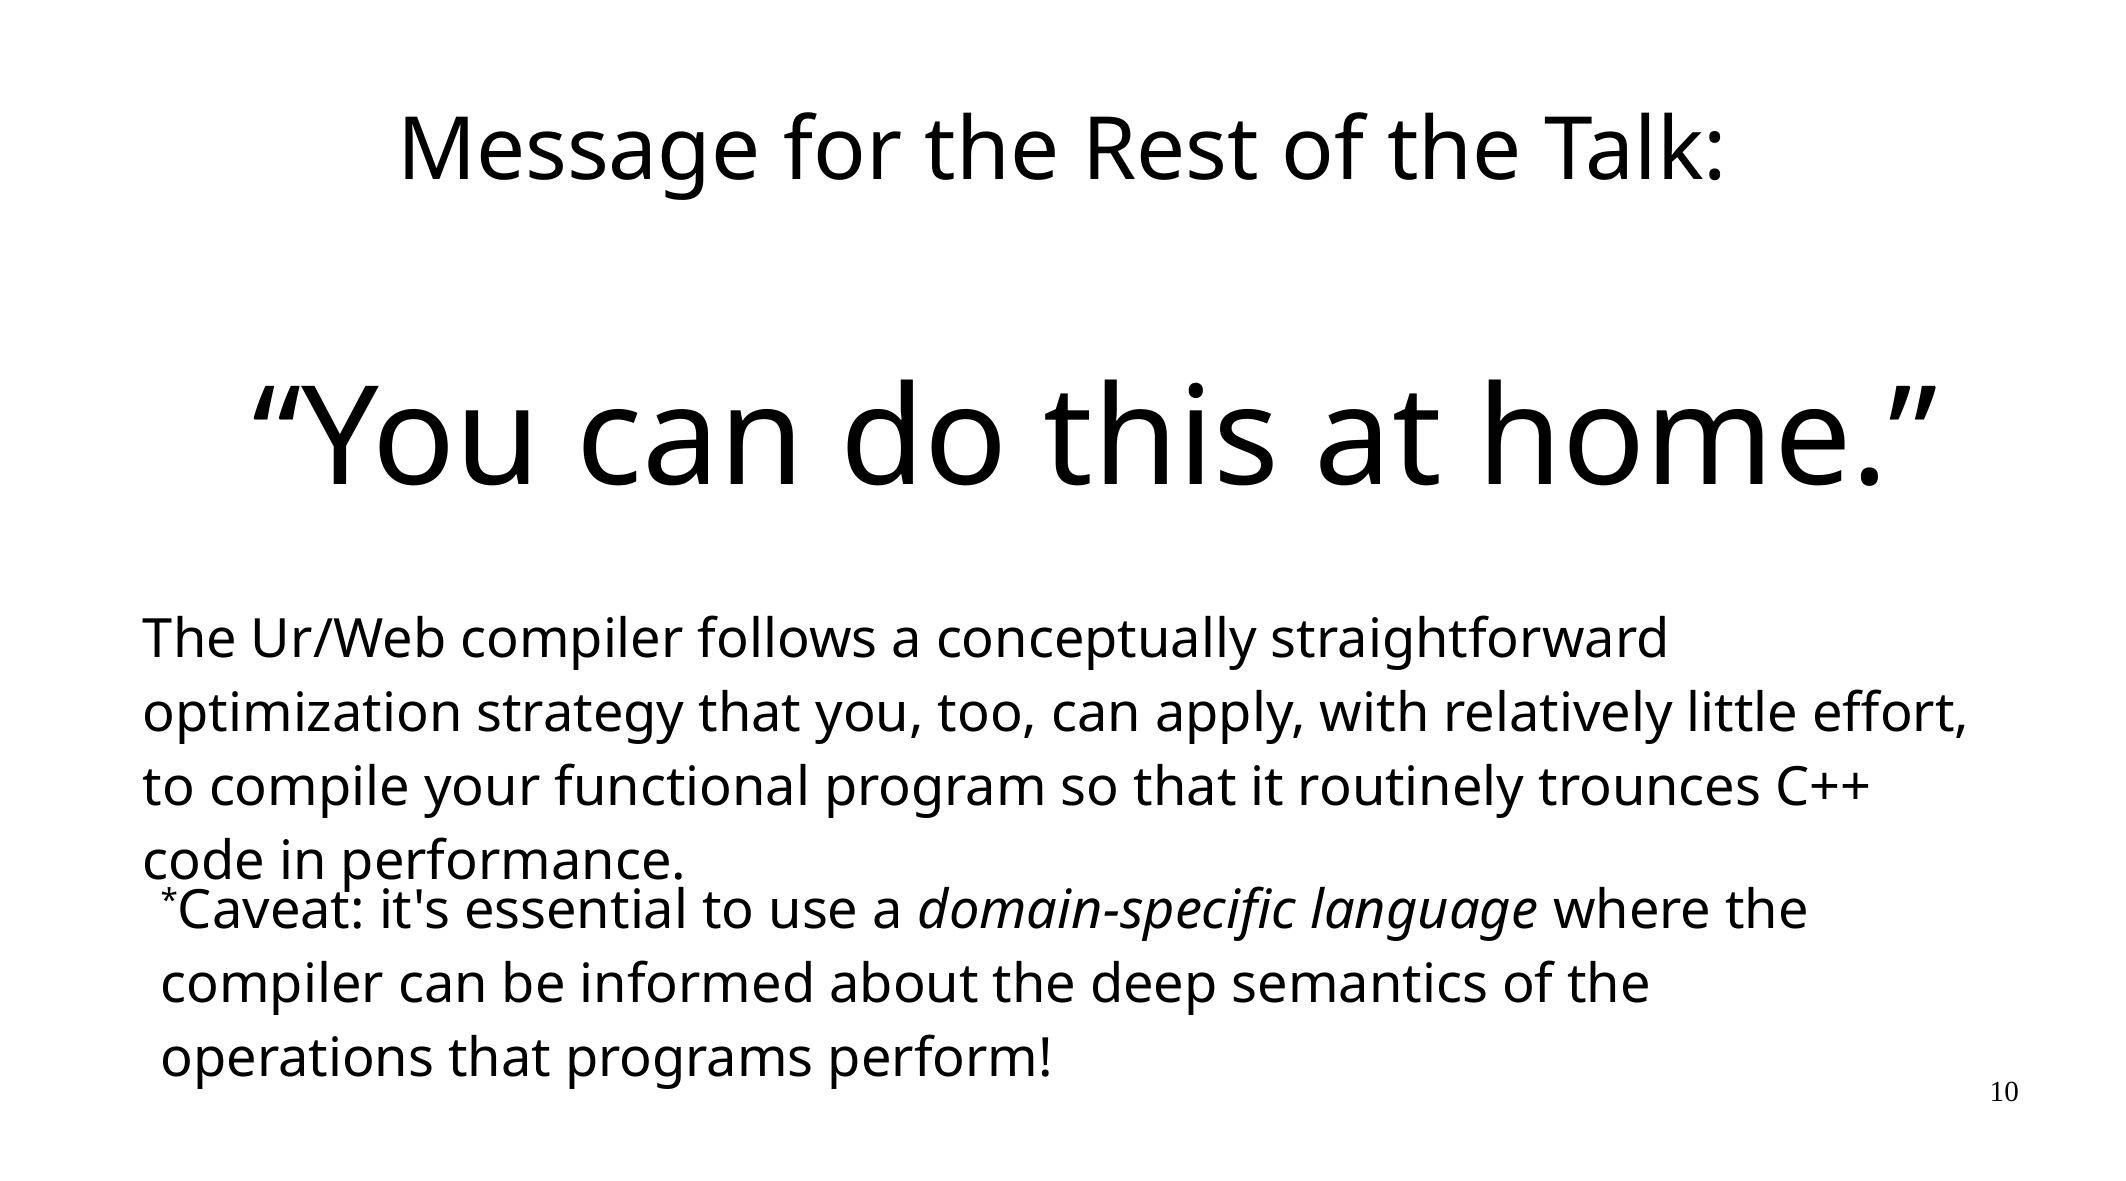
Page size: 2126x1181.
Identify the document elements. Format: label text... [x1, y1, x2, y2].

text_box The Ur/Web compiler follows a conceptually straightforward optimization strategy that you, too, can apply, with relatively little effort, to compile your functional program so that it routinely trounces C++ code in performance. [128, 591, 1998, 798]
text_box *Caveat: it's essential to use a domain-specific language where the compiler can be informed about the deep semantics of the operations that programs perform! [145, 863, 1938, 1071]
title Message for the Rest of the Talk: [106, 47, 2020, 245]
text_box “You can do this at home.” [237, 330, 1888, 506]
